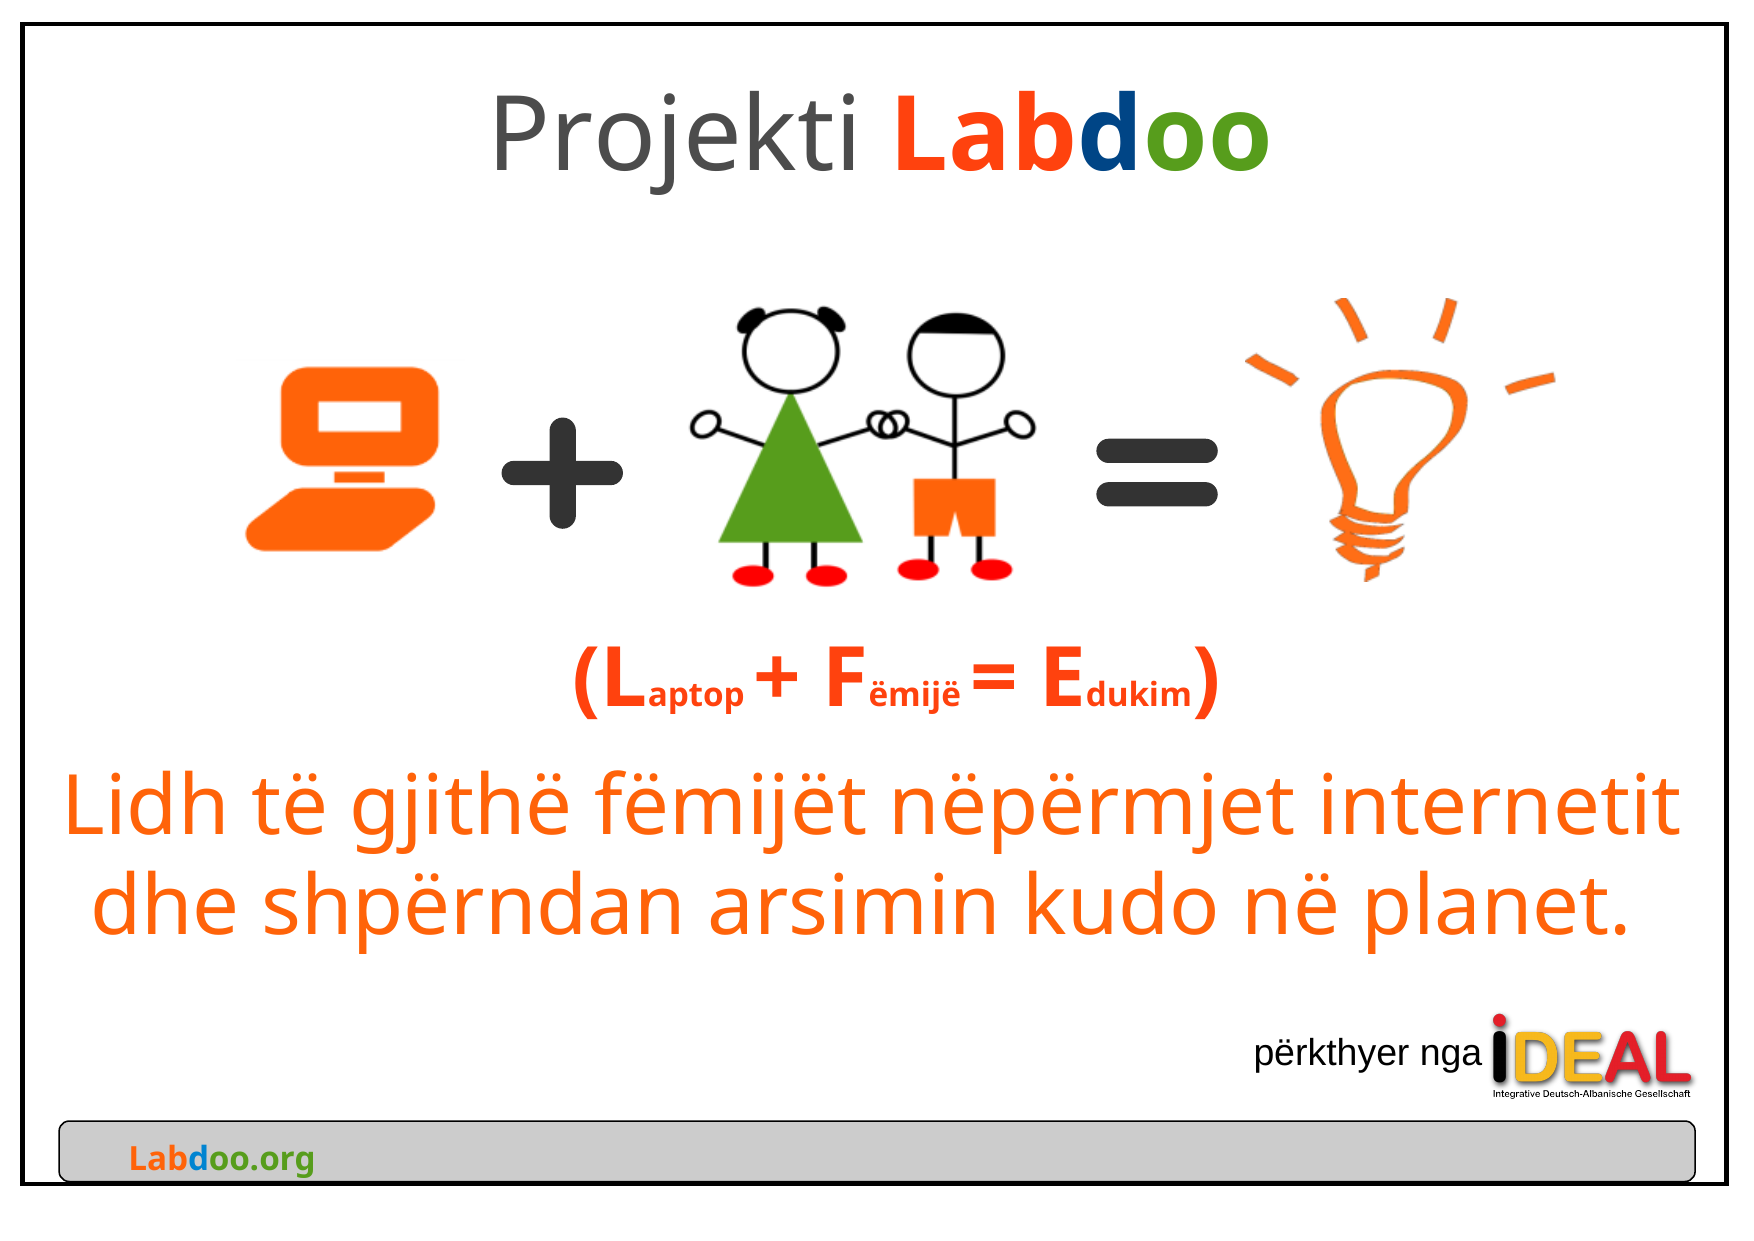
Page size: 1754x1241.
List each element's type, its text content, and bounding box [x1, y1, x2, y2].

text_box [1096, 482, 1218, 507]
text_box Lidh të gjithë fëmijët nëpërmjet internetit dhe shpërndan arsimin kudo në planet. [44, 744, 1701, 1126]
picture [1486, 1008, 1701, 1099]
text_box [501, 417, 623, 529]
picture [1245, 298, 1573, 582]
picture [236, 359, 465, 558]
text_box përkthyer nga [1238, 1020, 1499, 1081]
text_box Labdoo.org [113, 1126, 1191, 1194]
text_box Projekti Labdoo [94, 58, 1666, 199]
picture [678, 290, 1051, 590]
text_box [1096, 438, 1218, 463]
text_box (Laptop + Fëmijë = Edukim) [453, 606, 1340, 756]
